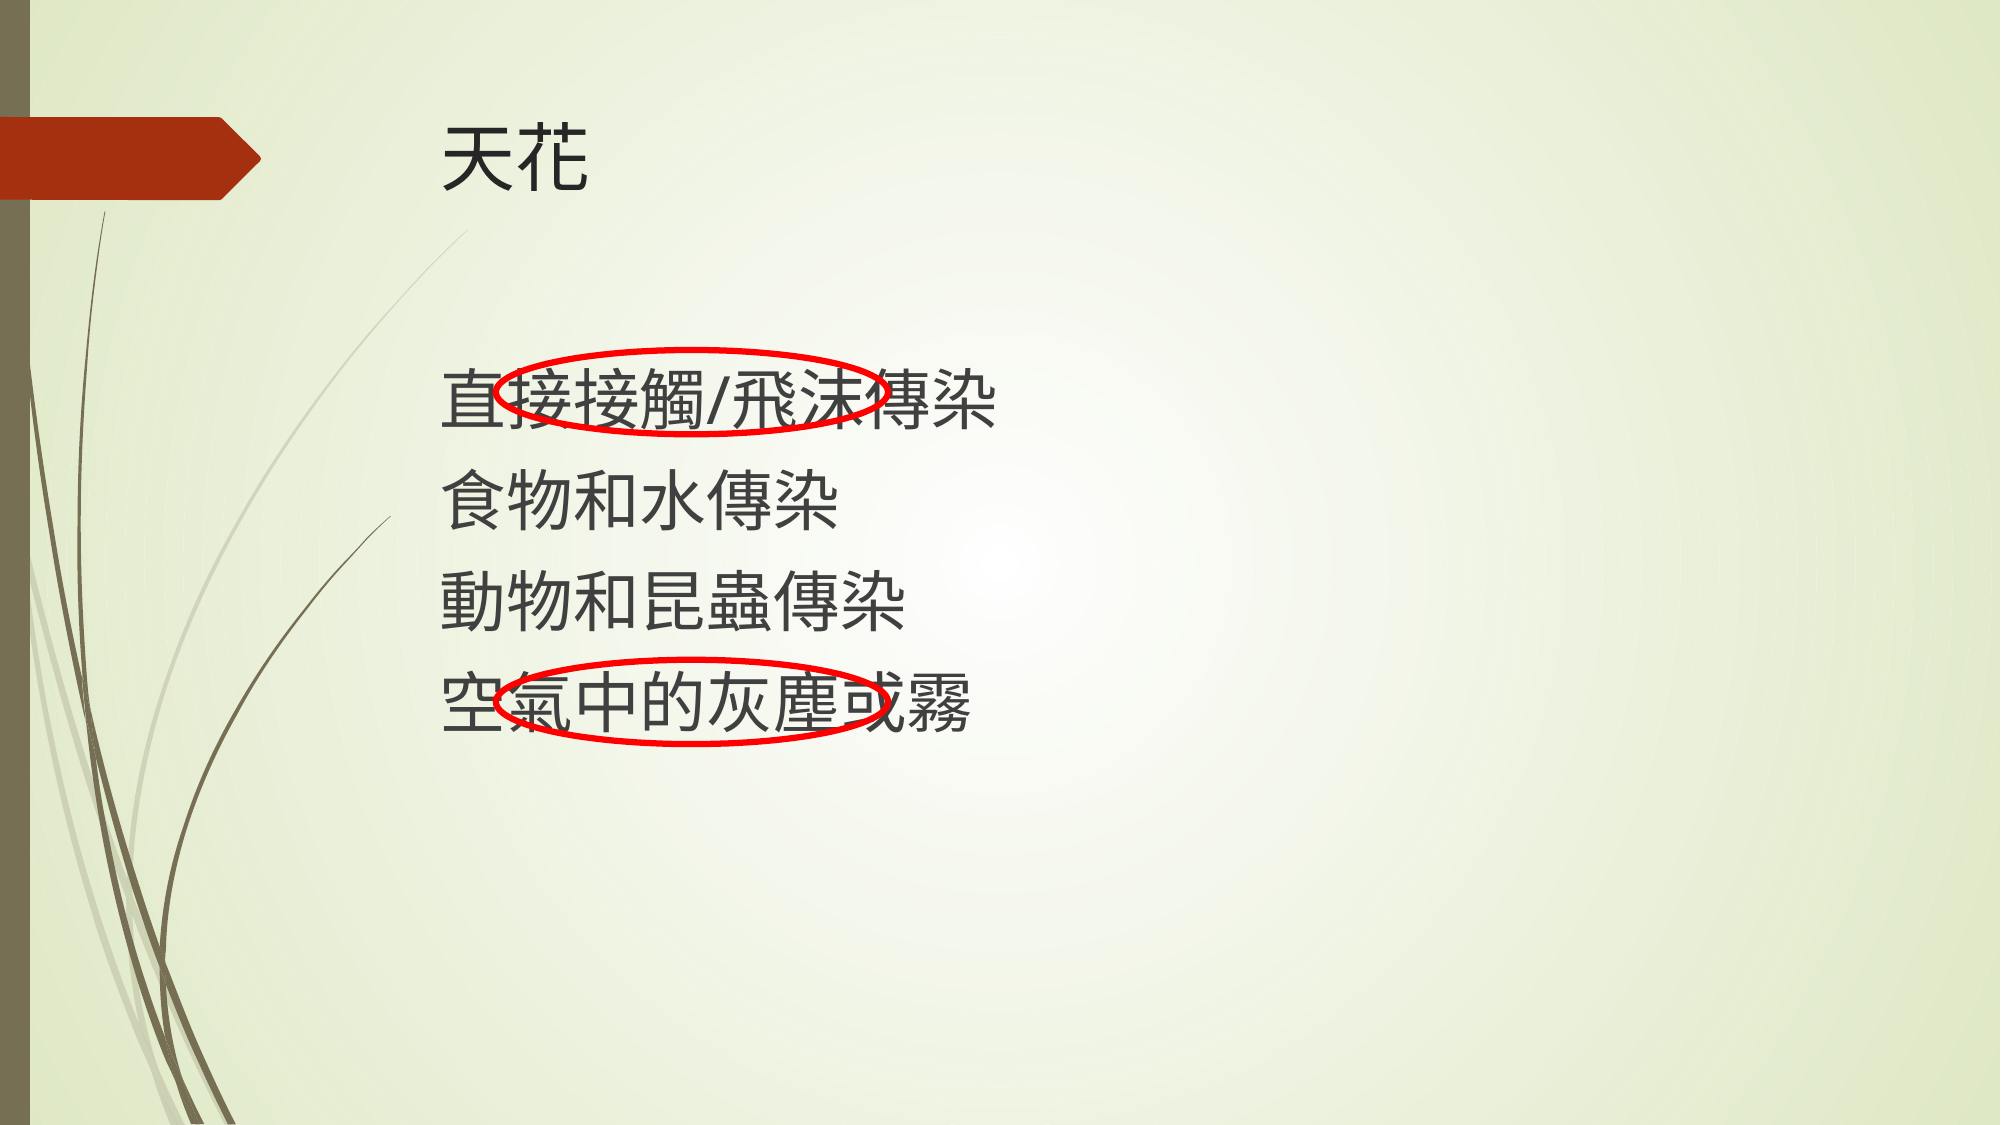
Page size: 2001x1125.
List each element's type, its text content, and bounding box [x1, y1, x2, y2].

list 直接接觸/飛沫傳染 食物和水傳染 動物和昆蟲傳染 空氣中的灰塵或霧 [500, 354, 884, 431]
list 直接接觸/飛沫傳染 食物和水傳染 動物和昆蟲傳染 空氣中的灰塵或霧 [424, 350, 1888, 970]
title 天花 [425, 102, 1888, 313]
